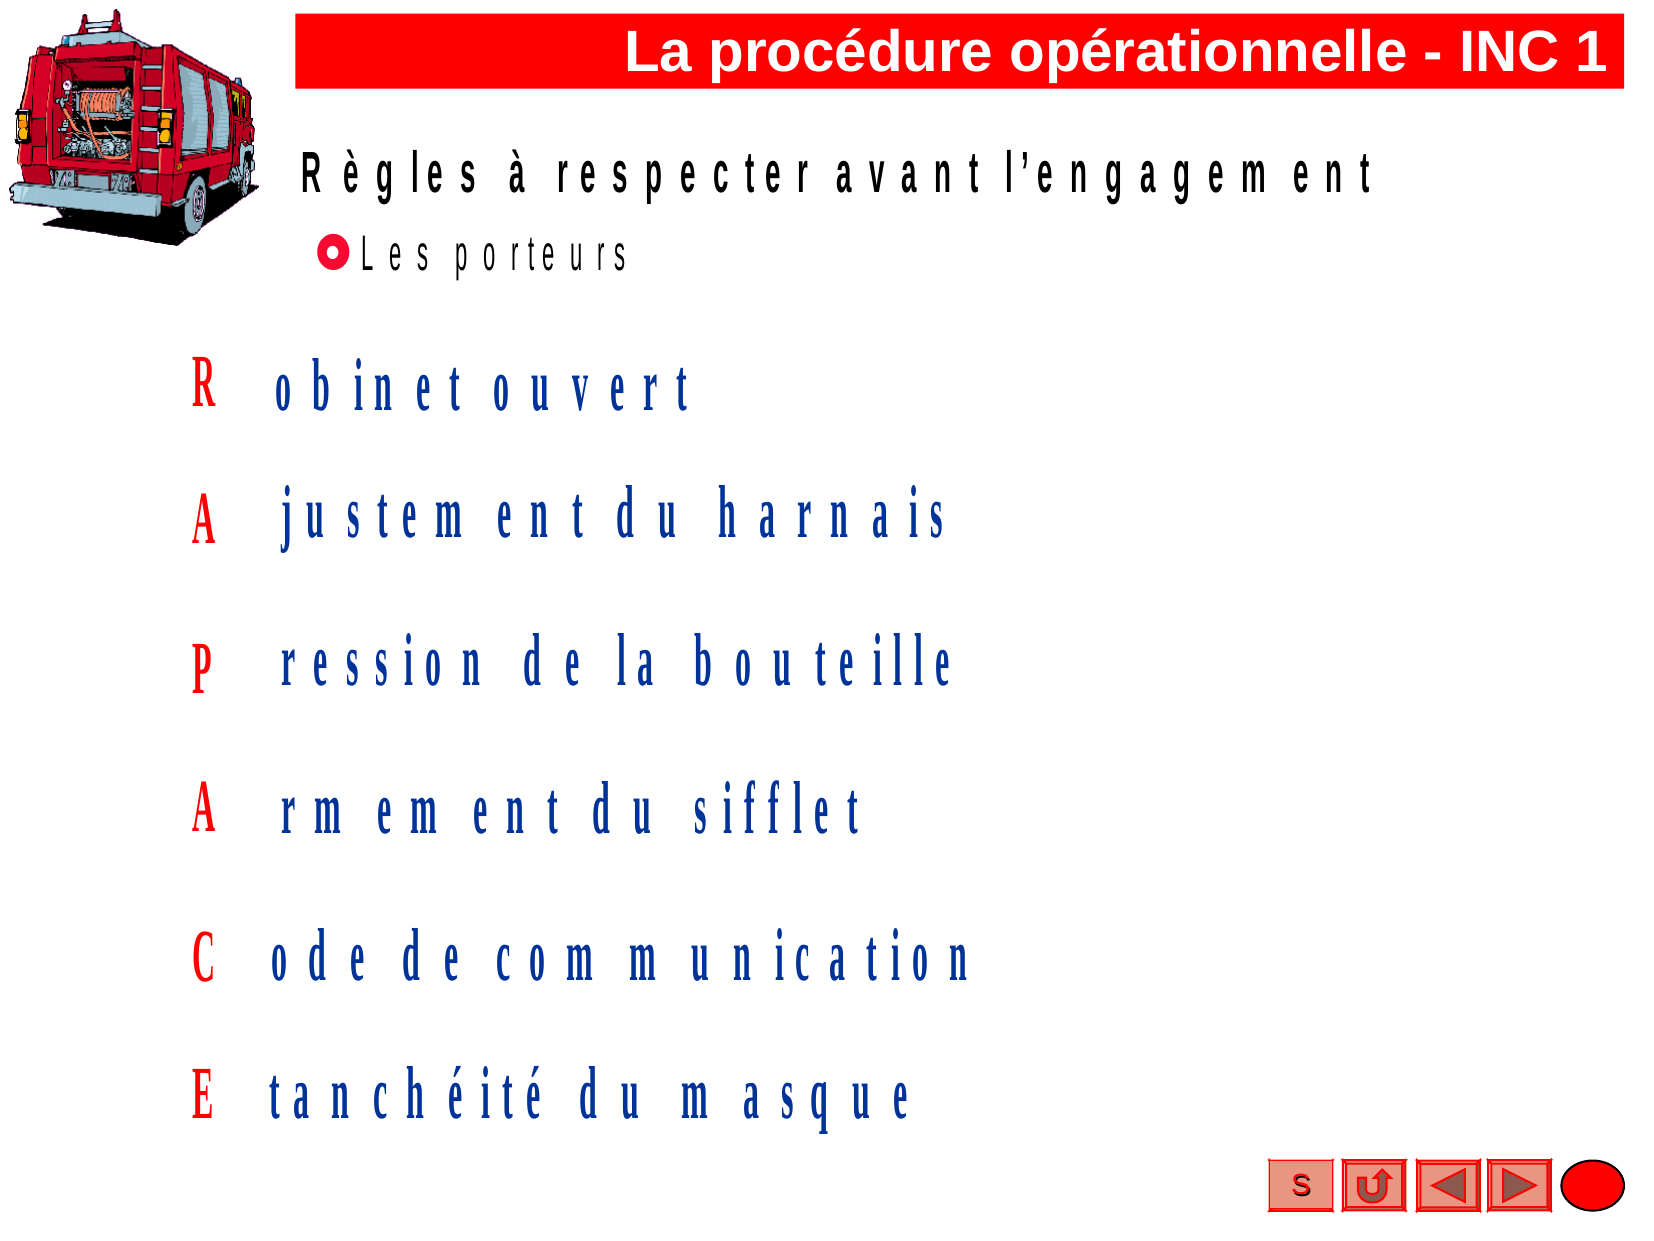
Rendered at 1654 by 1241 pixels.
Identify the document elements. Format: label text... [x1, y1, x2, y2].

picture [8, 8, 260, 246]
text_box La procédure opérationnelle - INC 1 [295, 13, 1625, 89]
text_box [1561, 1160, 1625, 1211]
picture [147, 118, 1418, 1182]
